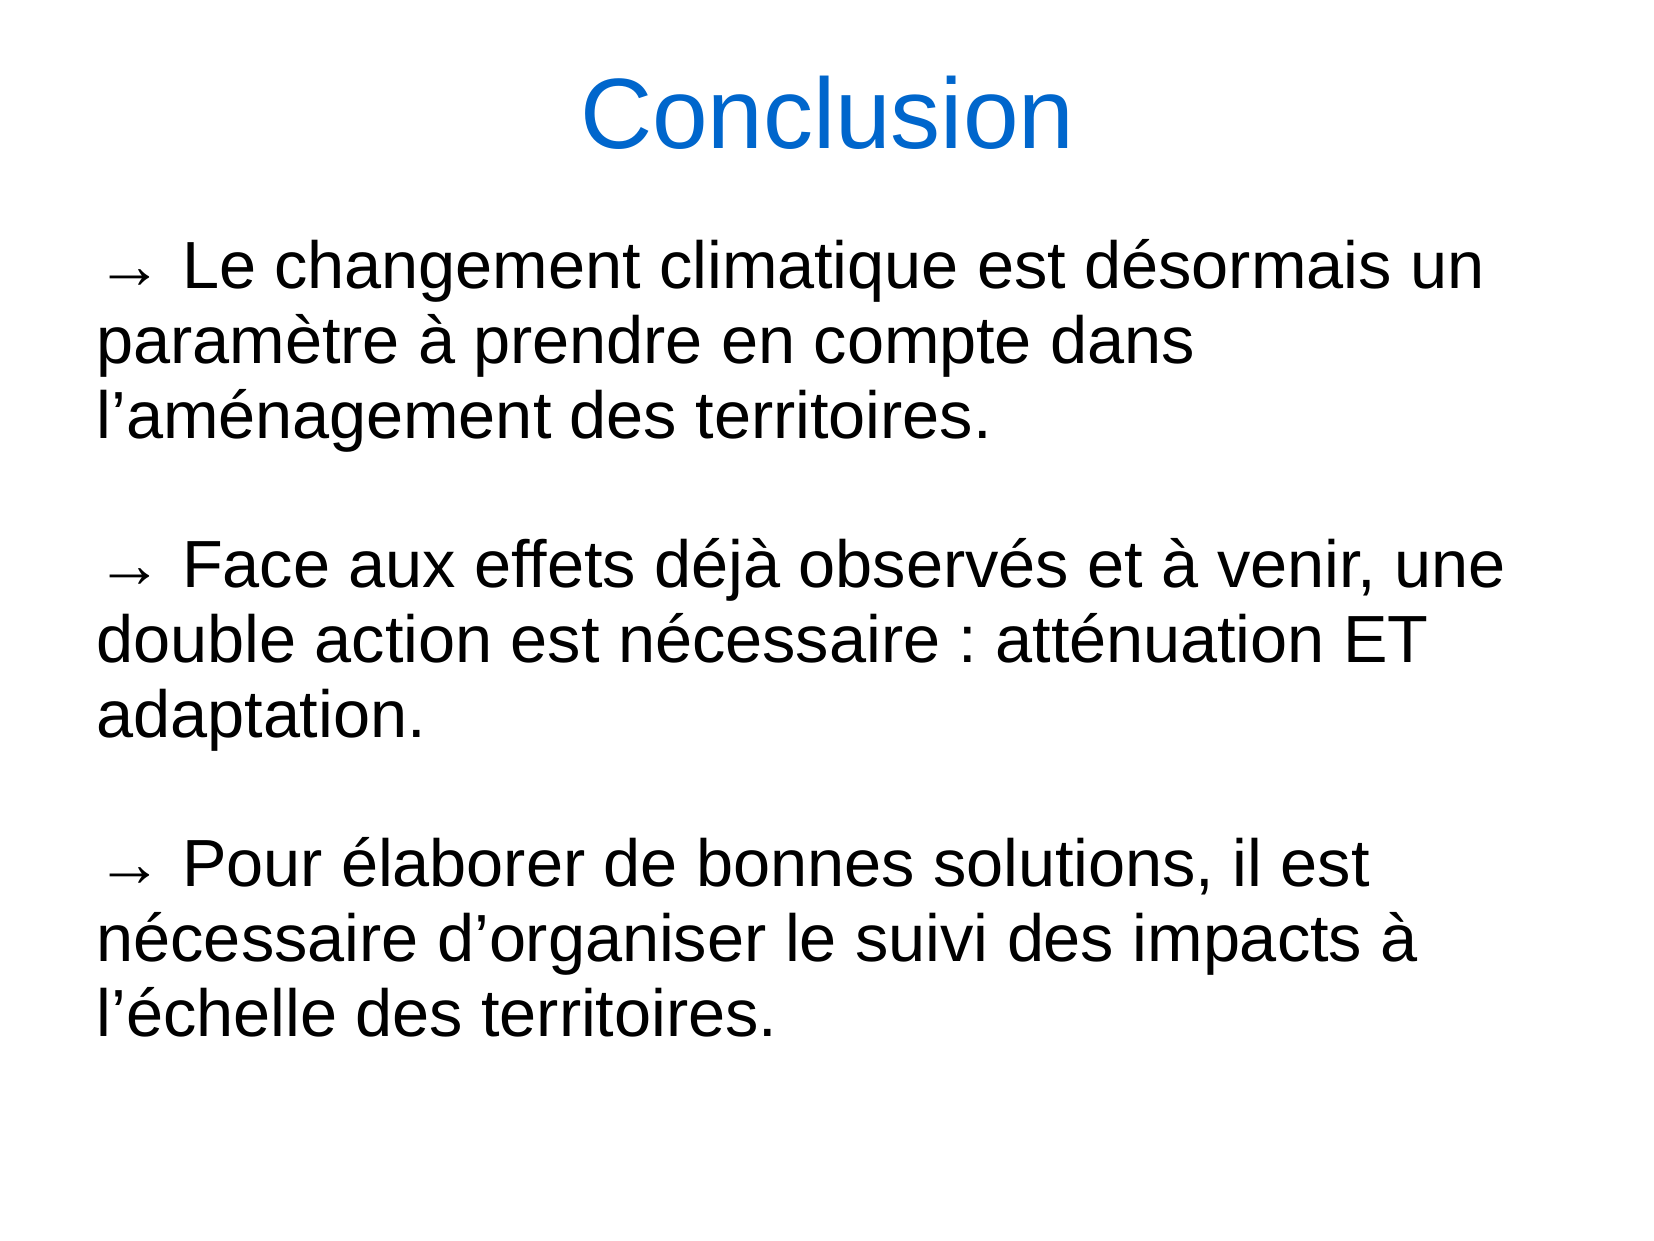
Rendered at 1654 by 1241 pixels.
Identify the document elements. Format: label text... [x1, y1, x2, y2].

title Conclusion [83, 63, 1572, 200]
text_box → Le changement climatique est désormais un paramètre à prendre en compte dans l’aménagement des territoires. → Face aux effets déjà observés et à venir, une double action est nécessaire : atténuation ET adaptation. → Pour élaborer de bonnes solutions, il est nécessaire d’organiser le suivi des impacts à l’échelle des territoires. [81, 220, 1562, 1241]
